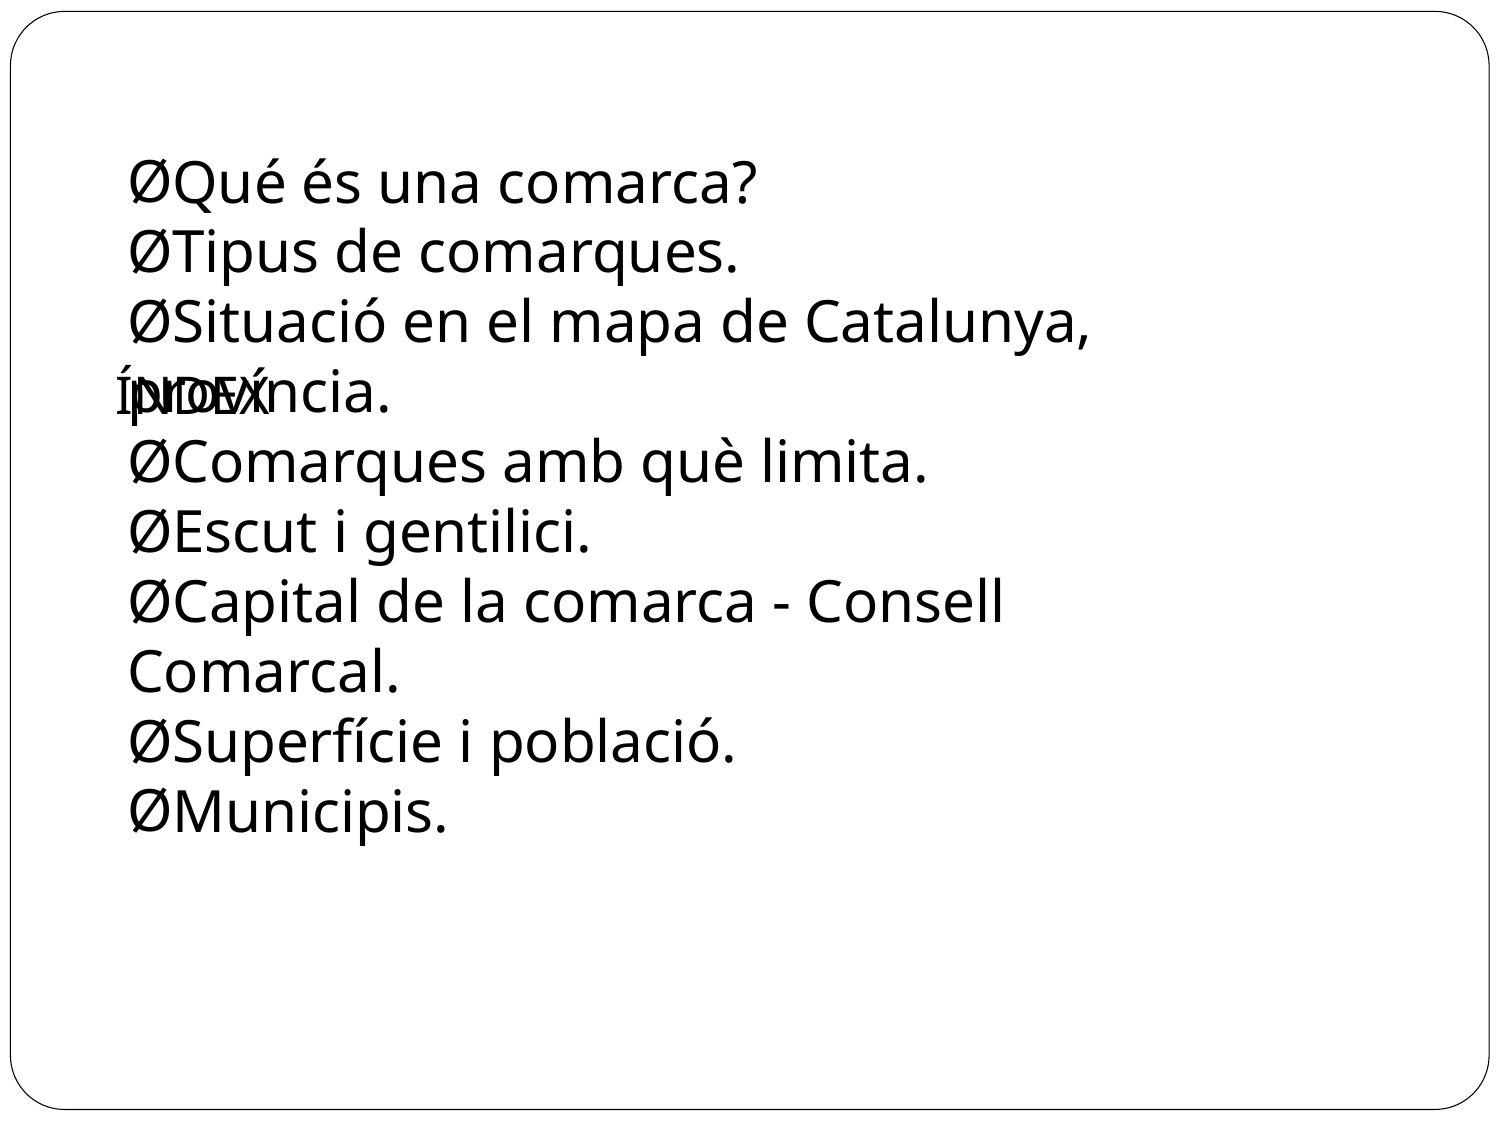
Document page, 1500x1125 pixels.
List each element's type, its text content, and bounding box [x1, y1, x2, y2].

title ÍNDEX [100, 42, 1376, 231]
text_box Qué és una comarca? Tipus de comarques. Situació en el mapa de Catalunya, província. Comarques amb què limita. Escut i gentilici. Capital de la comarca - Consell Comarcal. Superfície i població. Municipis. [112, 137, 1246, 852]
